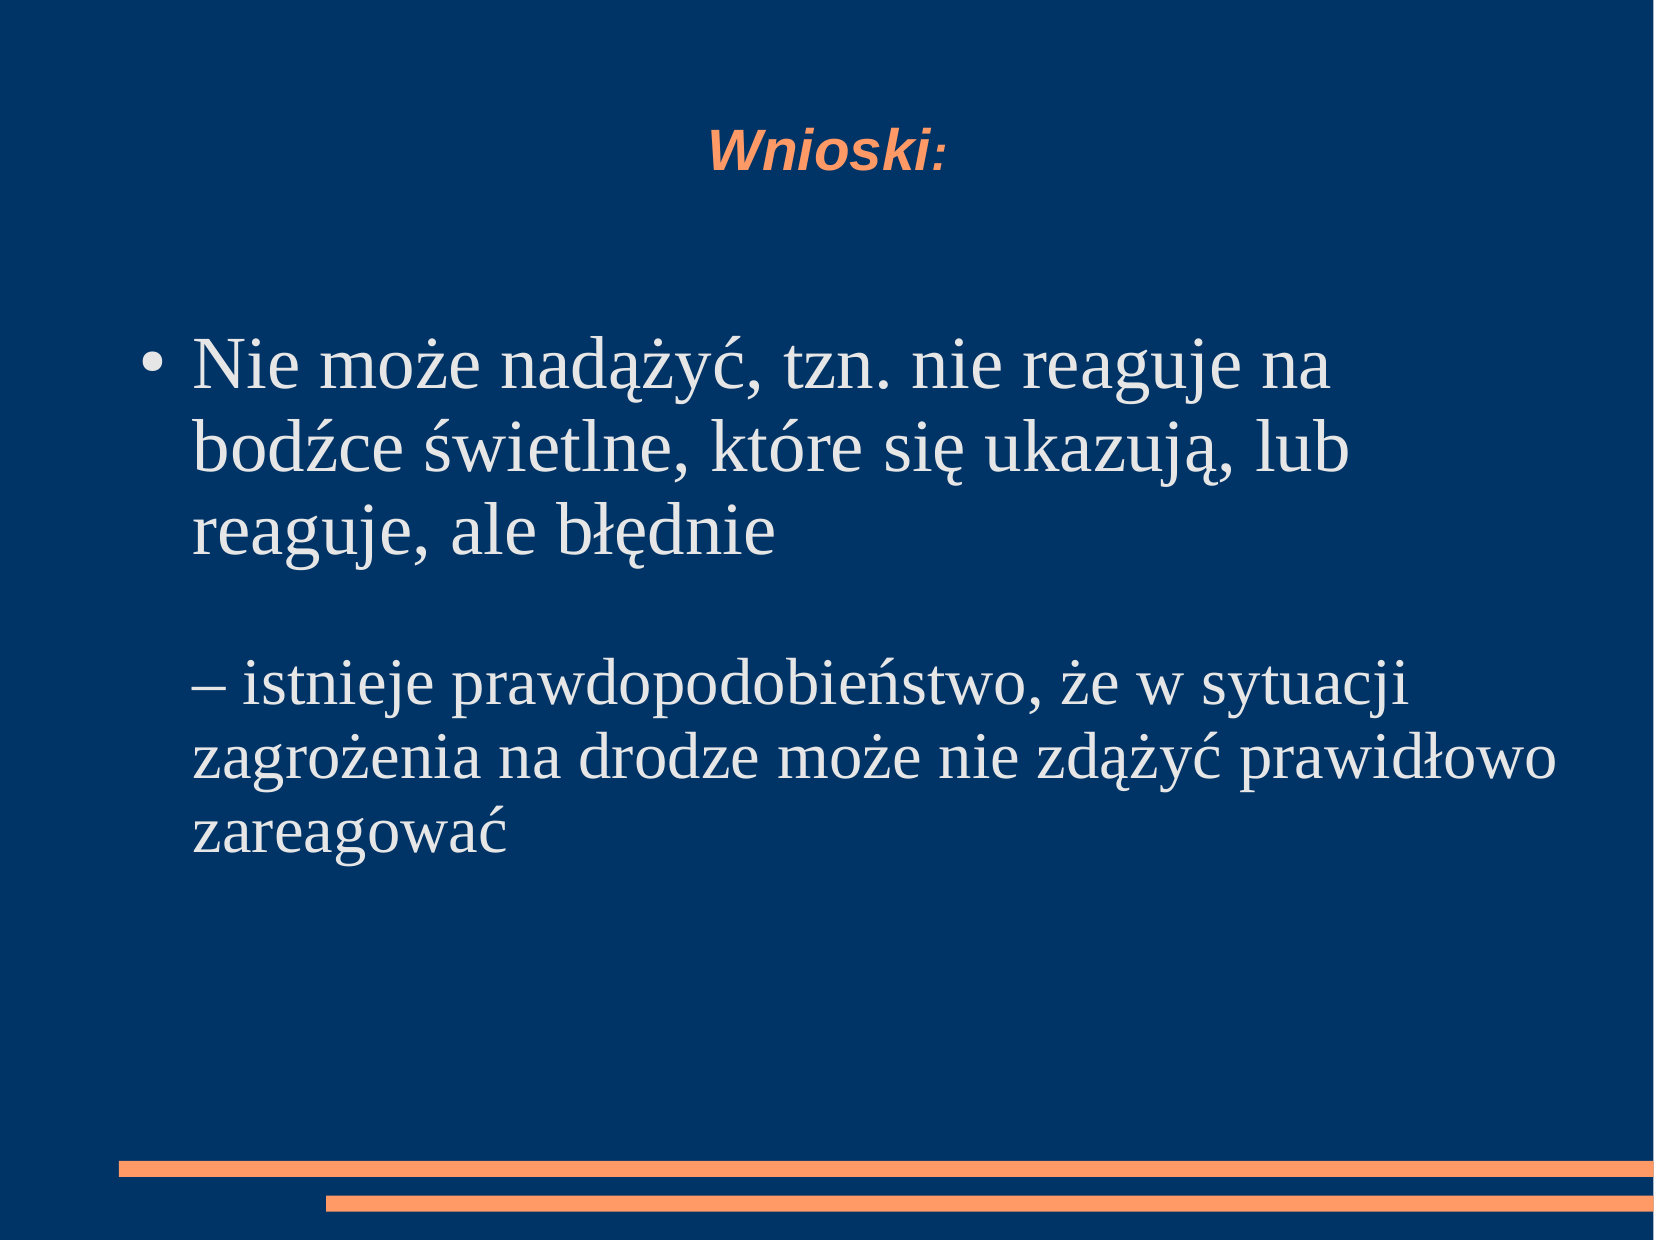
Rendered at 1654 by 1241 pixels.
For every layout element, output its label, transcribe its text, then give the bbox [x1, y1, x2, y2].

title Wnioski: [121, 46, 1534, 254]
list Nie może nadążyć, tzn. nie reaguje na bodźce świetlne, które się ukazują, lub reaguje, ale błędnie – istnieje prawdopodobieństwo, że w sytuacji zagrożenia na drodze może nie zdążyć prawidłowo zareagować [121, 322, 1561, 1132]
